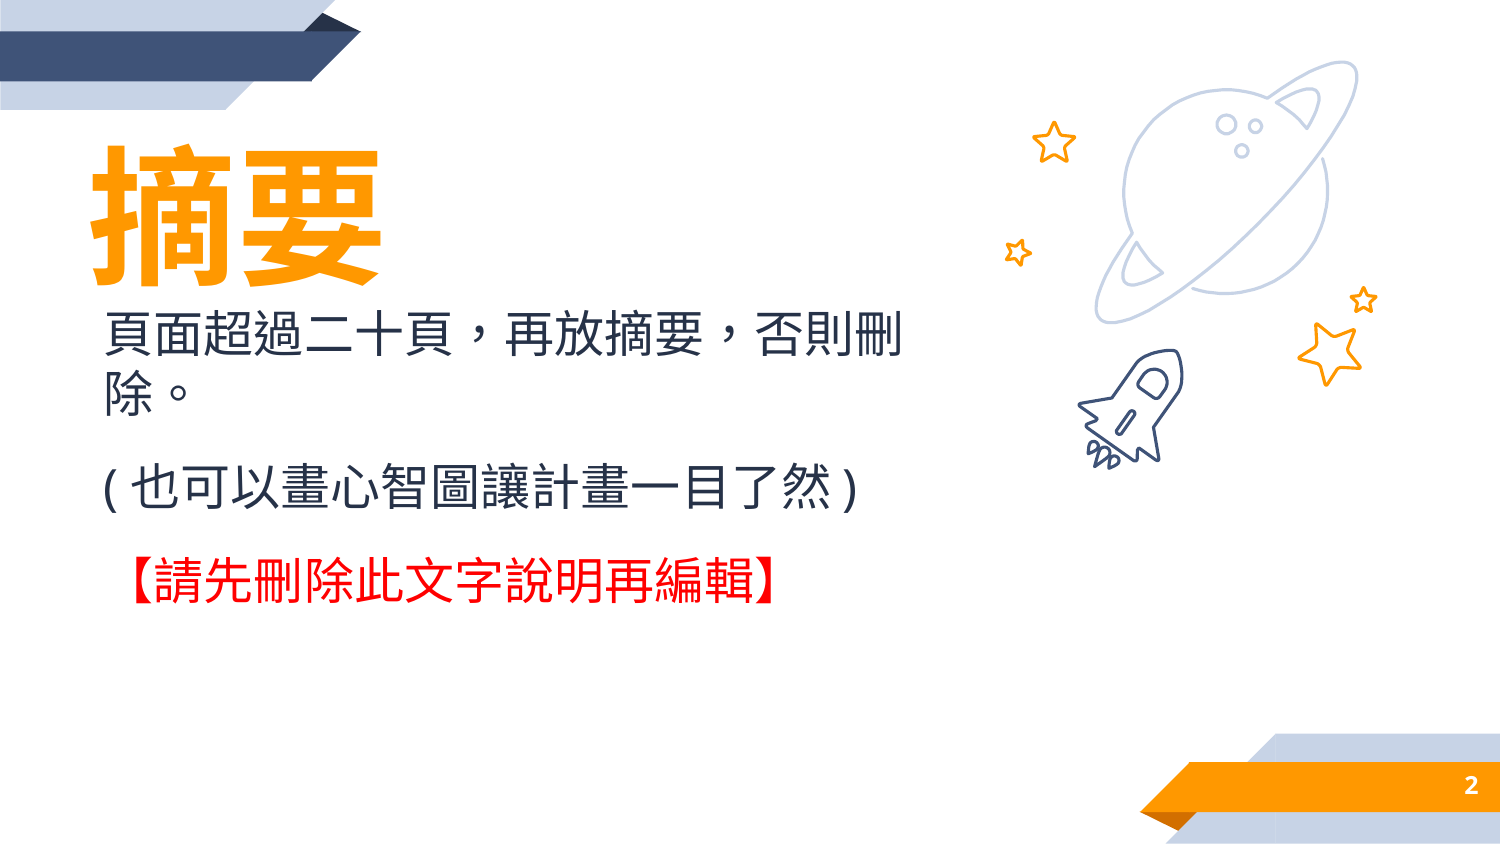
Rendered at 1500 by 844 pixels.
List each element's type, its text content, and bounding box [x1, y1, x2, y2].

title 摘要 [72, 117, 986, 309]
subtitle 頁面超過二十頁，再放摘要，否則刪除。 (也可以畫心智圖讓計畫一目了然) 【請先刪除此文字說明再編輯】 [88, 322, 1003, 589]
slide_number <編號> [1249, 760, 1494, 813]
